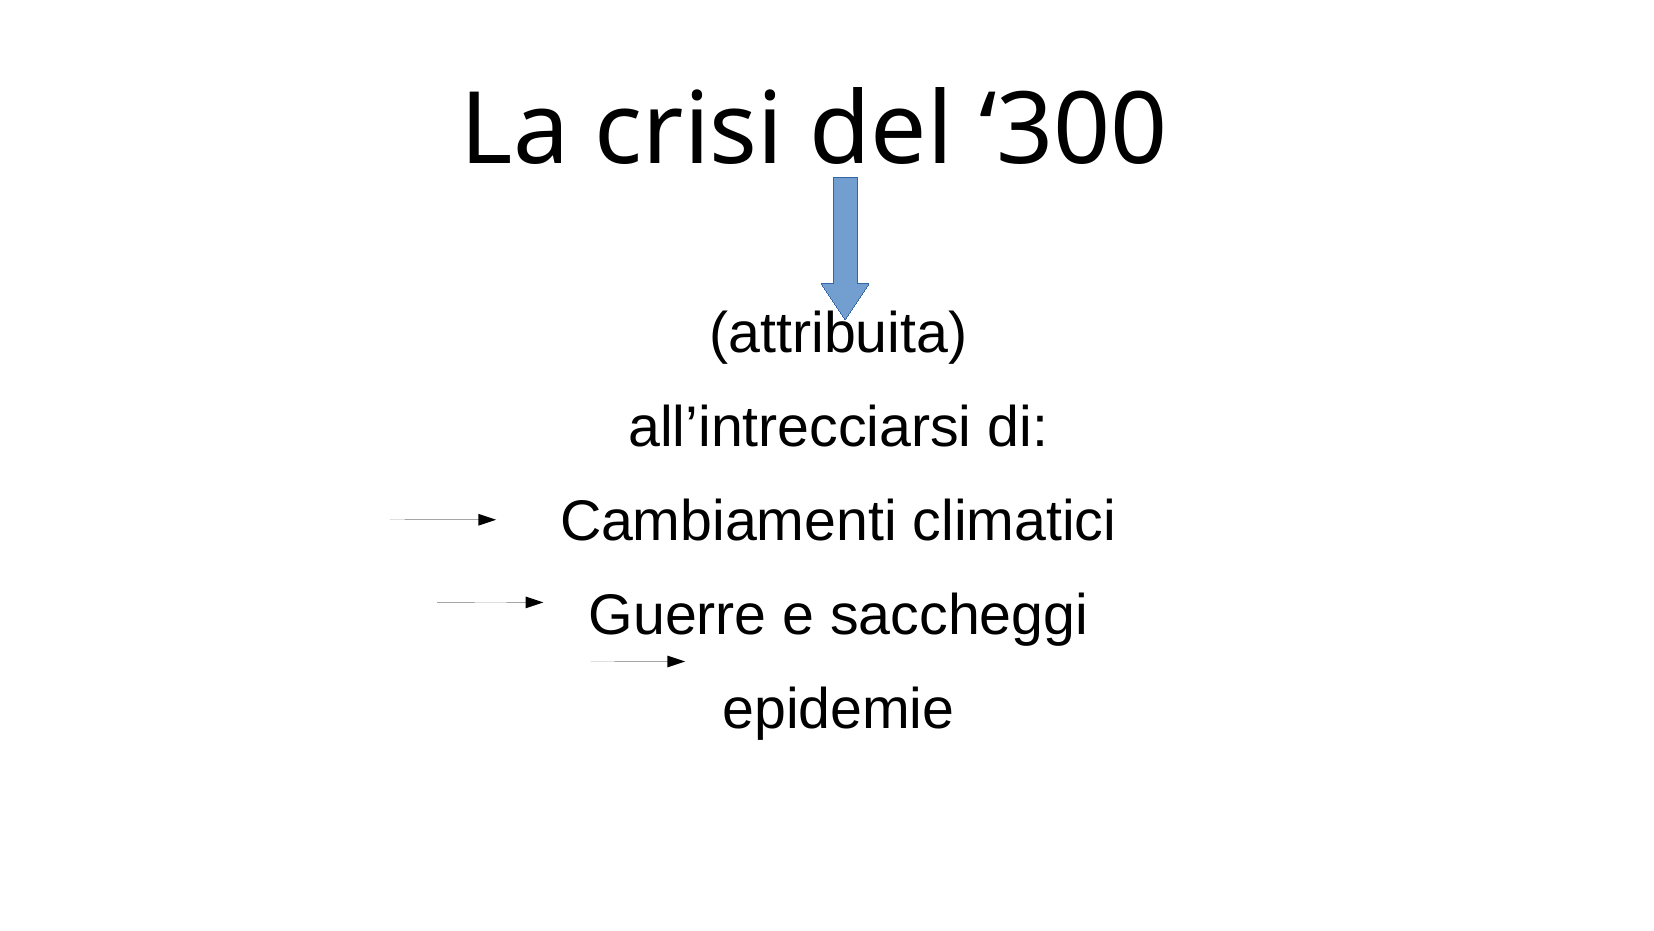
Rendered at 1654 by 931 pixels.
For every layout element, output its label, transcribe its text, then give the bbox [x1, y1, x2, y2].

text_box [821, 177, 869, 320]
title La crisi del ‘300 [70, 45, 1559, 201]
subtitle (attribuita) all’intrecciarsi di: Cambiamenti climatici Guerre e saccheggi epidemie [94, 200, 1583, 741]
